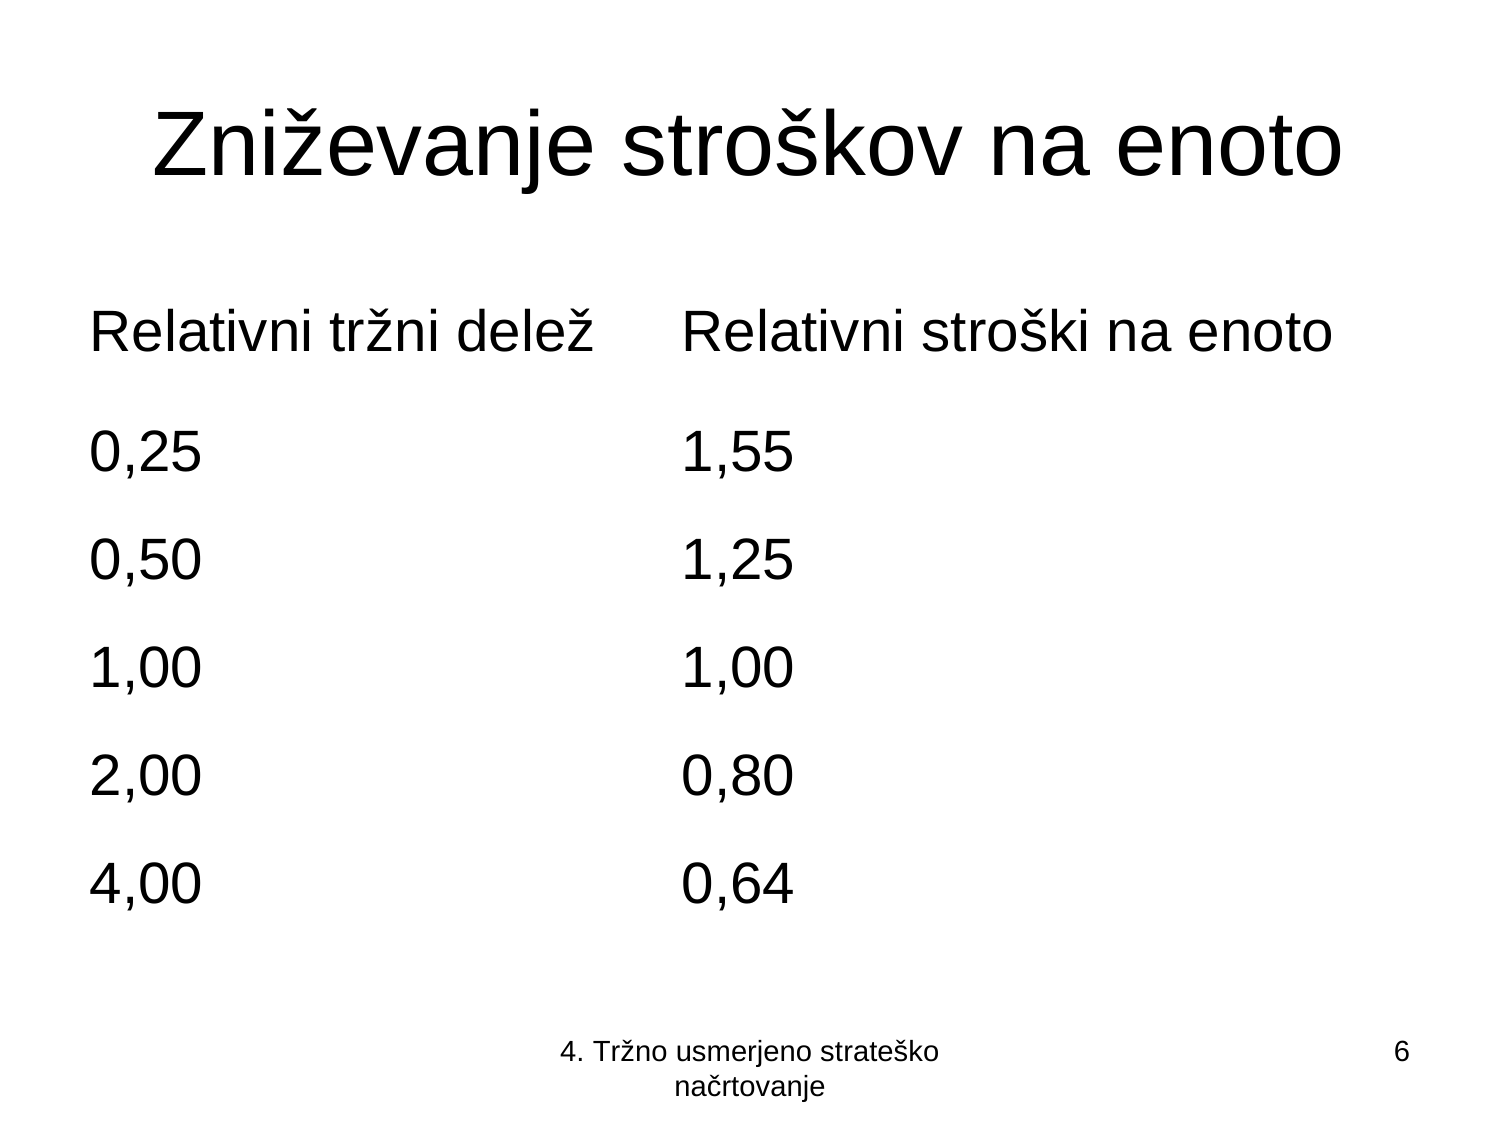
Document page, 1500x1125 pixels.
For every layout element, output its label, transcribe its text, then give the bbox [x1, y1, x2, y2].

table_cell 0,80 [667, 718, 1425, 826]
table_cell 1,00 [667, 610, 1425, 718]
table_cell 1,25 [667, 502, 1425, 610]
table_cell 4,00 [75, 826, 667, 934]
table_header Relativni tržni delež [75, 262, 667, 394]
table_cell 1,55 [667, 394, 1425, 502]
table_cell 0,25 [75, 394, 667, 502]
table_cell 2,00 [75, 718, 667, 826]
text_box <number> [1074, 1024, 1426, 1103]
table_header Relativni stroški na enoto [667, 262, 1425, 394]
table_cell 1,00 [75, 610, 667, 718]
table_cell 0,50 [75, 502, 667, 610]
title Zniževanje stroškov na enoto [75, 45, 1426, 233]
text_box 4. Tržno usmerjeno strateško načrtovanje [512, 1024, 988, 1103]
table_cell 0,64 [667, 826, 1425, 934]
